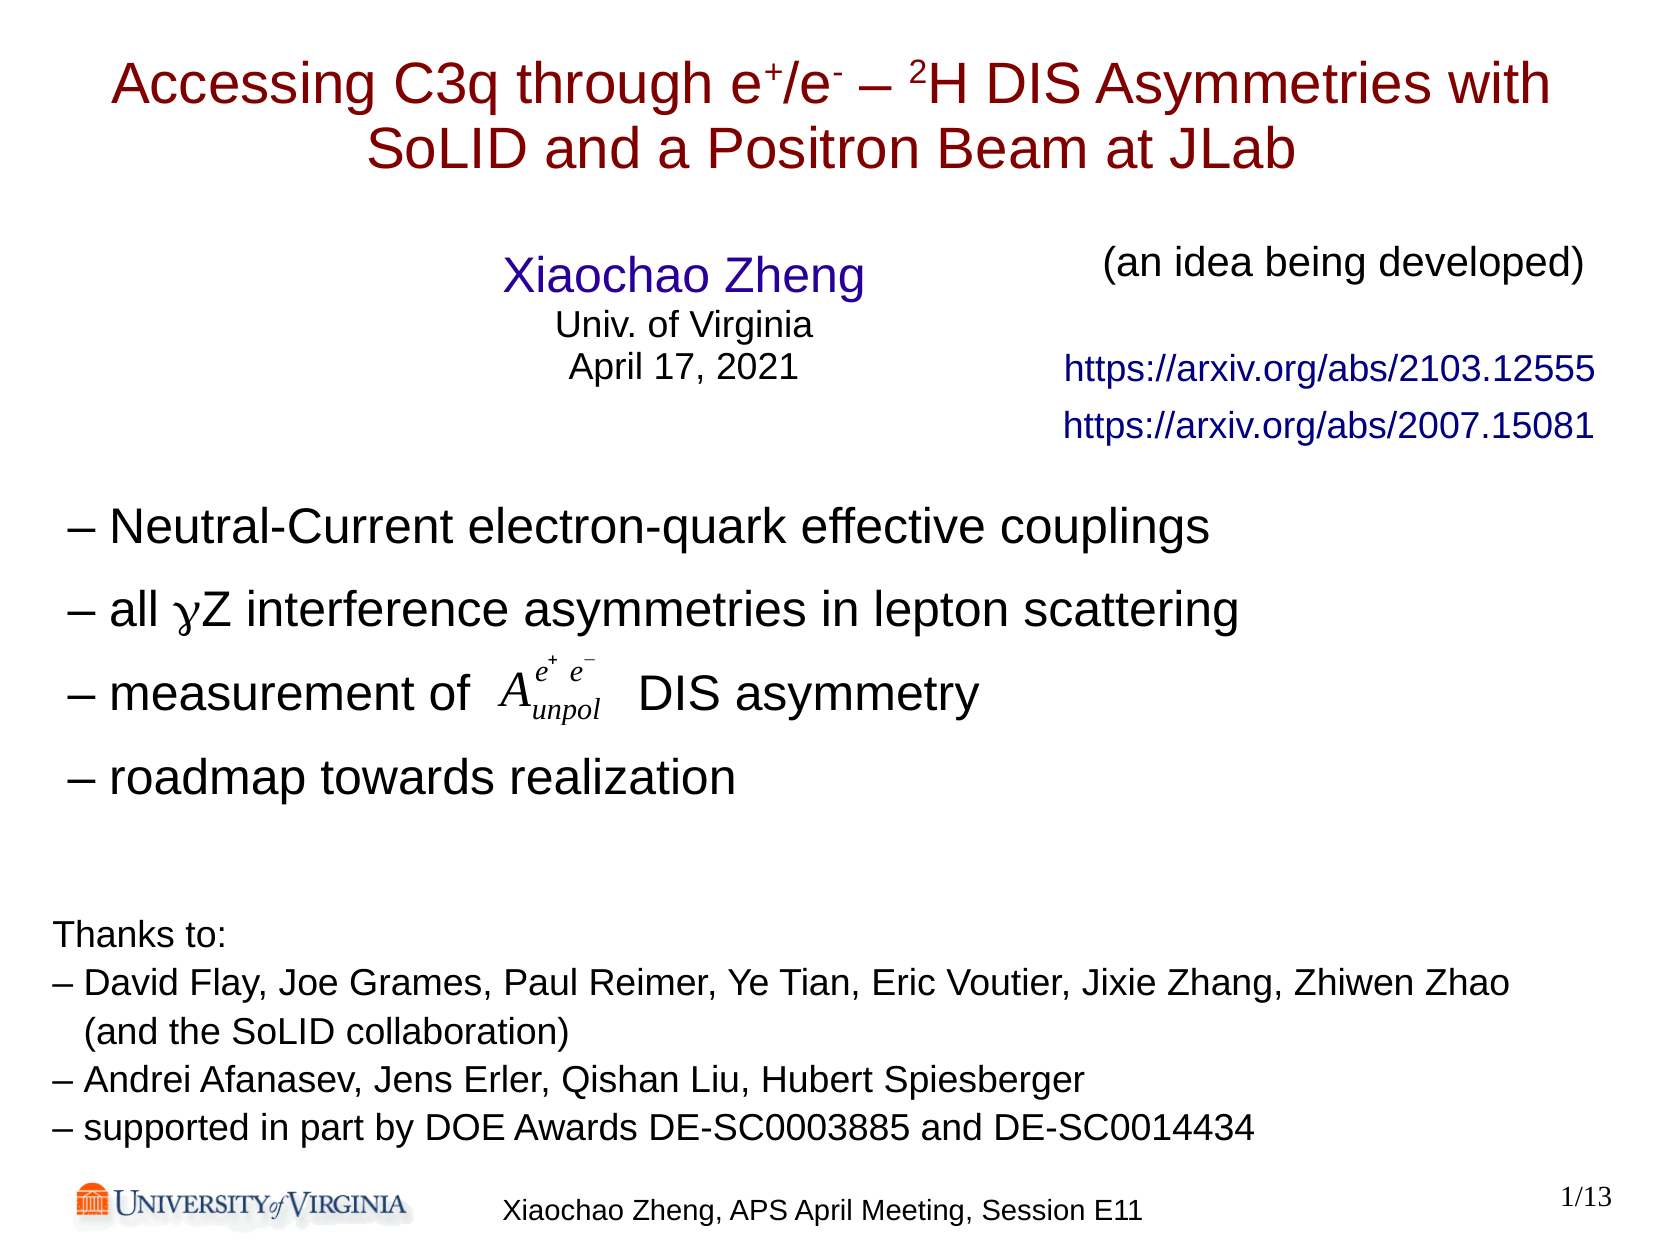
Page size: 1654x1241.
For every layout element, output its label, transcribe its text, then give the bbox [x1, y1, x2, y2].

title Accessing C3q through e+/e- – 2H DIS Asymmetries with SoLID and a Positron Beam at JLab [63, 49, 1601, 182]
chart [481, 649, 616, 725]
text_box Thanks to: – David Flay, Joe Grames, Paul Reimer, Ye Tian, Eric Voutier, Jixie Zhang, Zhiwen Zhao (and the SoLID collaboration) – Andrei Afanasev, Jens Erler, Qishan Liu, Hubert Spiesberger – supported in part by DOE Awards DE-SC0003885 and DE-SC0014434 [37, 900, 1576, 1157]
text_box https://arxiv.org/abs/2103.12555 [1049, 339, 1613, 392]
text_box Xiaochao Zheng Univ. of Virginia April 17, 2021 [487, 212, 901, 413]
text_box https://arxiv.org/abs/2007.15081 [1048, 396, 1612, 450]
picture [53, 1165, 427, 1241]
subtitle – Neutral-Current electron-quark effective couplings – all gZ interference asymmetries in lepton scattering – measurement of DIS asymmetry – roadmap towards realization [37, 450, 1576, 826]
text_box (an idea being developed) [1087, 231, 1601, 303]
